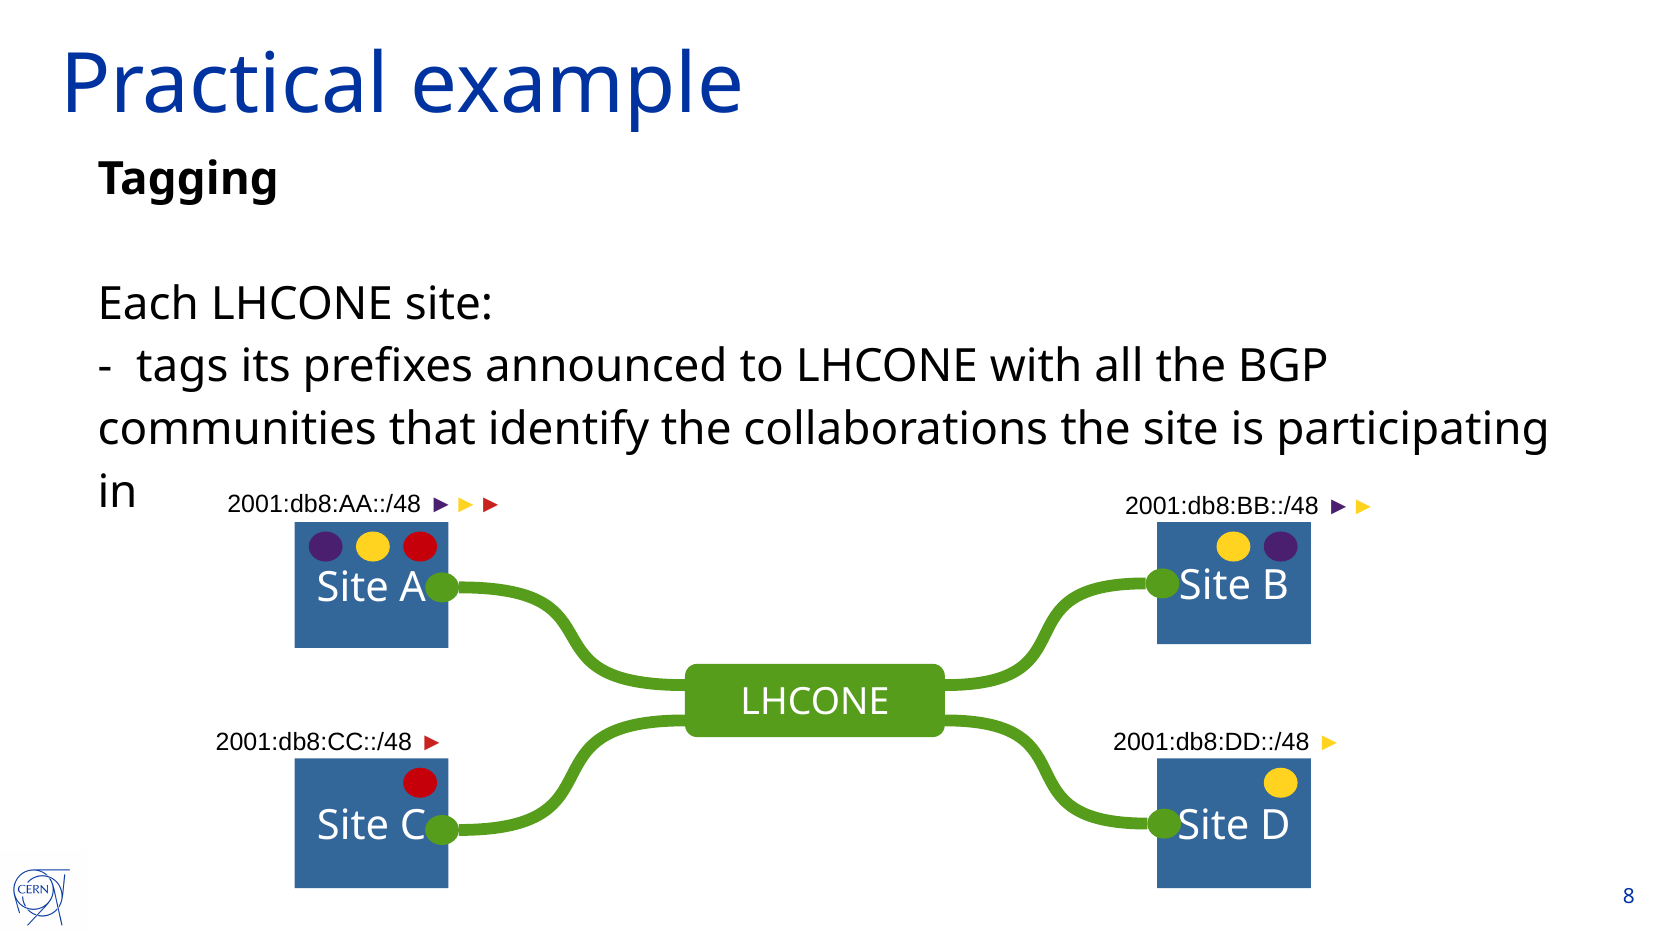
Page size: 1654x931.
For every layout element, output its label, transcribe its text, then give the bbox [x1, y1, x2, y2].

text_box [403, 539, 438, 562]
text_box [1148, 808, 1182, 839]
title Practical example [60, 23, 1528, 174]
text_box LHCONE [684, 663, 945, 738]
text_box [1145, 568, 1180, 599]
text_box [425, 814, 459, 846]
text_box 2001:db8:AA::/48 ►►► [212, 482, 567, 539]
text_box [355, 539, 390, 562]
text_box 2001:db8:DD::/48 ► [1098, 720, 1453, 778]
text_box Site B [1157, 542, 1311, 645]
text_box [1263, 542, 1298, 562]
text_box [308, 539, 343, 562]
text_box [1216, 542, 1251, 562]
text_box [425, 572, 460, 603]
text_box [403, 778, 438, 798]
text_box Tagging Each LHCONE site: - tags its prefixes announced to LHCONE with all the BGP communities that identify the collaborations the site is participating in [82, 137, 1583, 498]
text_box 2001:db8:CC::/48 ► [200, 720, 556, 778]
text_box [1263, 778, 1298, 798]
text_box Site D [1157, 778, 1311, 889]
text_box Site C [294, 778, 449, 889]
text_box Site A [294, 539, 449, 648]
text_box 2001:db8:BB::/48 ►► [1110, 484, 1465, 542]
picture [0, 850, 127, 931]
